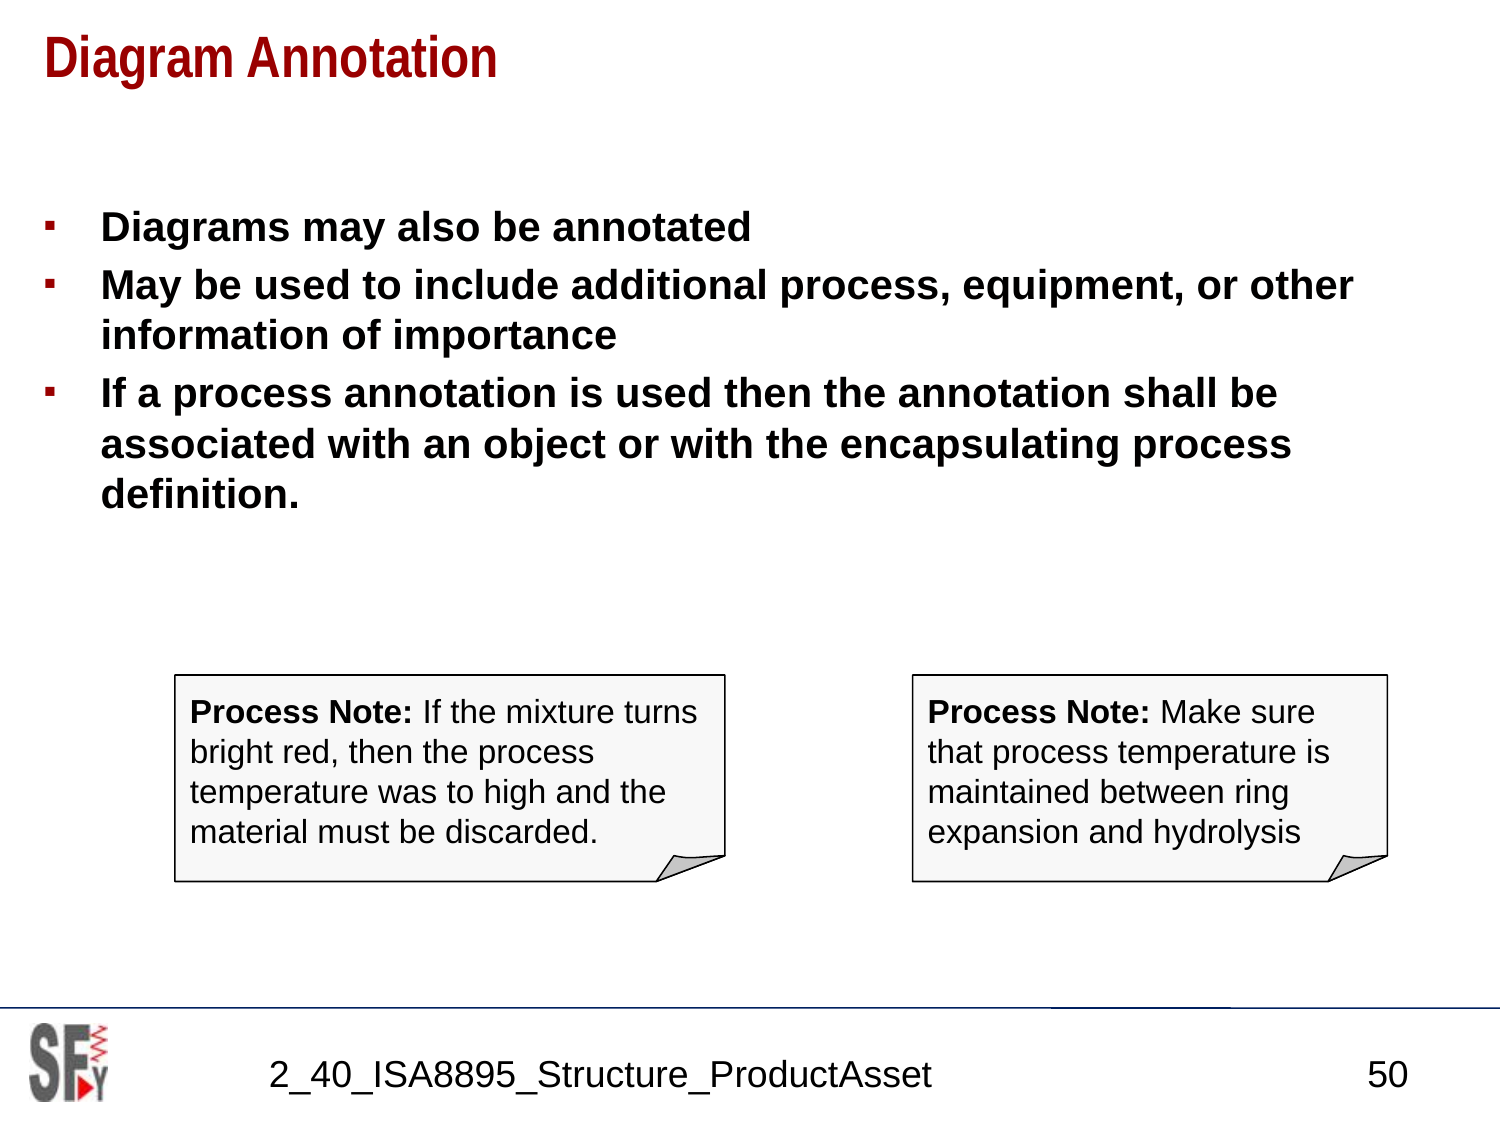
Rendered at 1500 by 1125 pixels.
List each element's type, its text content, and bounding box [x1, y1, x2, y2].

text_box Process Note: Make sure that process temperature is maintained between ring expansion and hydrolysis [912, 675, 1388, 882]
title Diagram Annotation [29, 12, 1471, 138]
footer 2_40_ISA8895_Structure_ProductAsset [253, 1034, 1336, 1103]
text_box Process Note: If the mixture turns bright red, then the process temperature was to high and the material must be discarded. [174, 675, 725, 882]
list Diagrams may also be annotated May be used to include additional process, equipment, or other information of importance If a process annotation is used then the annotation shall be associated with an object or with the encapsulating process definition. [29, 184, 1471, 988]
picture [29, 1023, 108, 1102]
slide_number <numéro> [1352, 1034, 1490, 1103]
